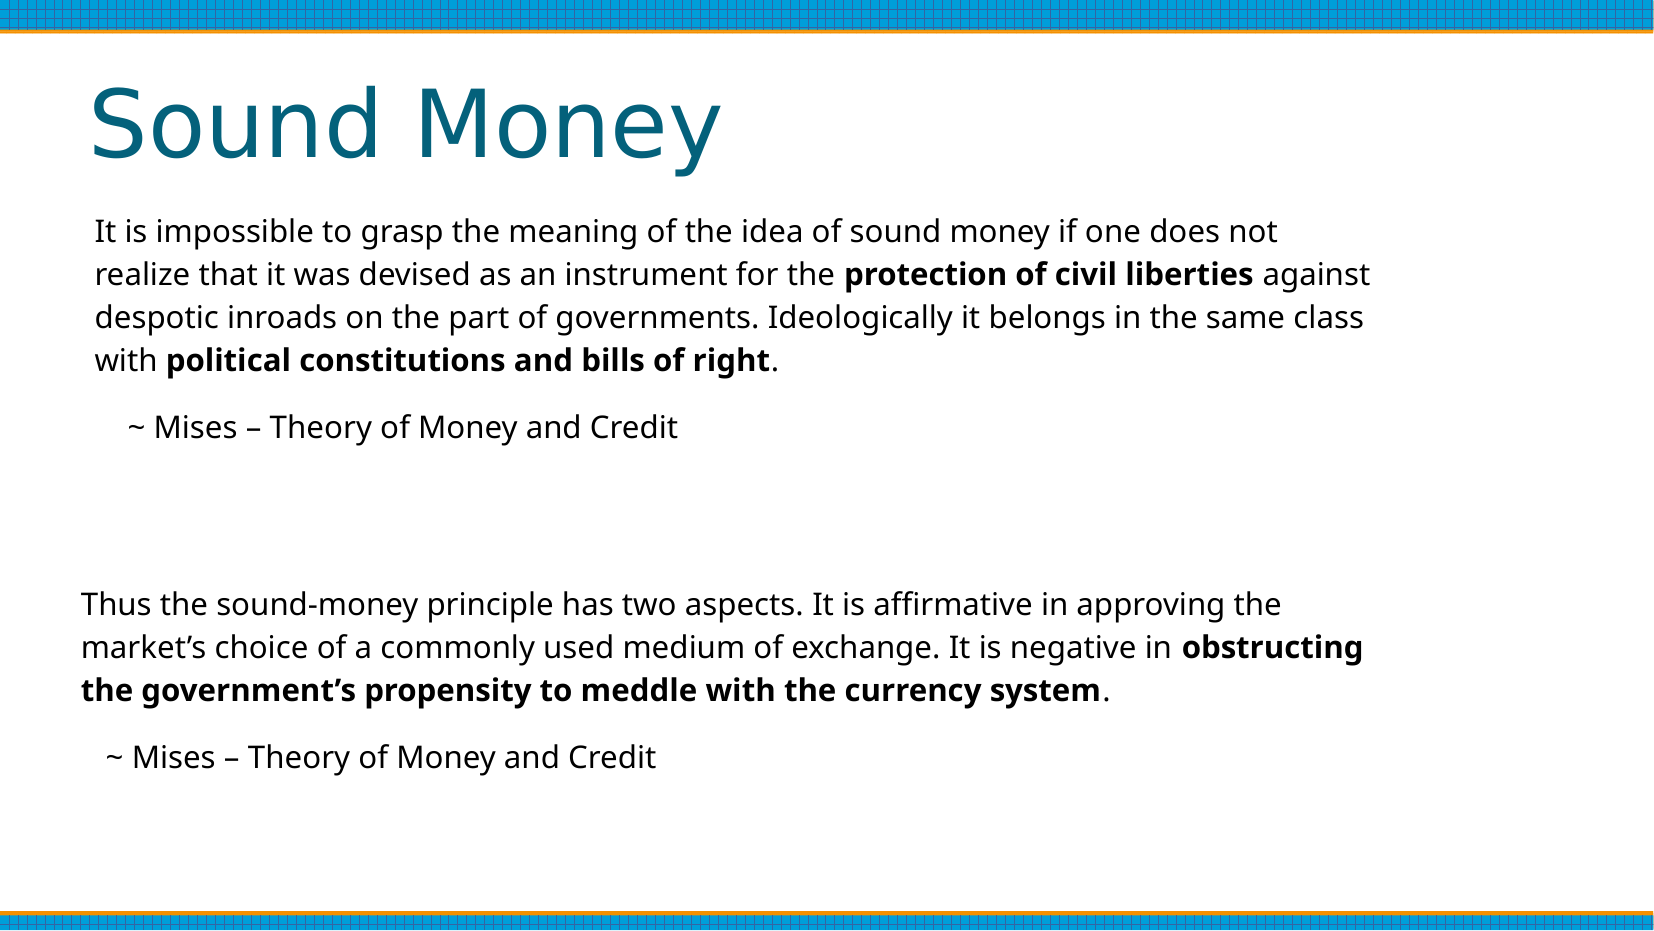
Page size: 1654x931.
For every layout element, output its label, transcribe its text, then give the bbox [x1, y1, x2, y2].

text_box It is impossible to grasp the meaning of the idea of sound money if one does not realize that it was devised as an instrument for the protection of civil liberties against despotic inroads on the part of governments. Ideologically it belongs in the same class with political constitutions and bills of right. ~ Mises – Theory of Money and Credit [88, 206, 1388, 451]
text_box Thus the sound-money principle has two aspects. It is affirmative in approving the market’s choice of a commonly used medium of exchange. It is negative in obstructing the government’s propensity to meddle with the currency system. ~ Mises – Theory of Money and Credit [75, 609, 1388, 751]
title Sound Money [88, 44, 1565, 207]
